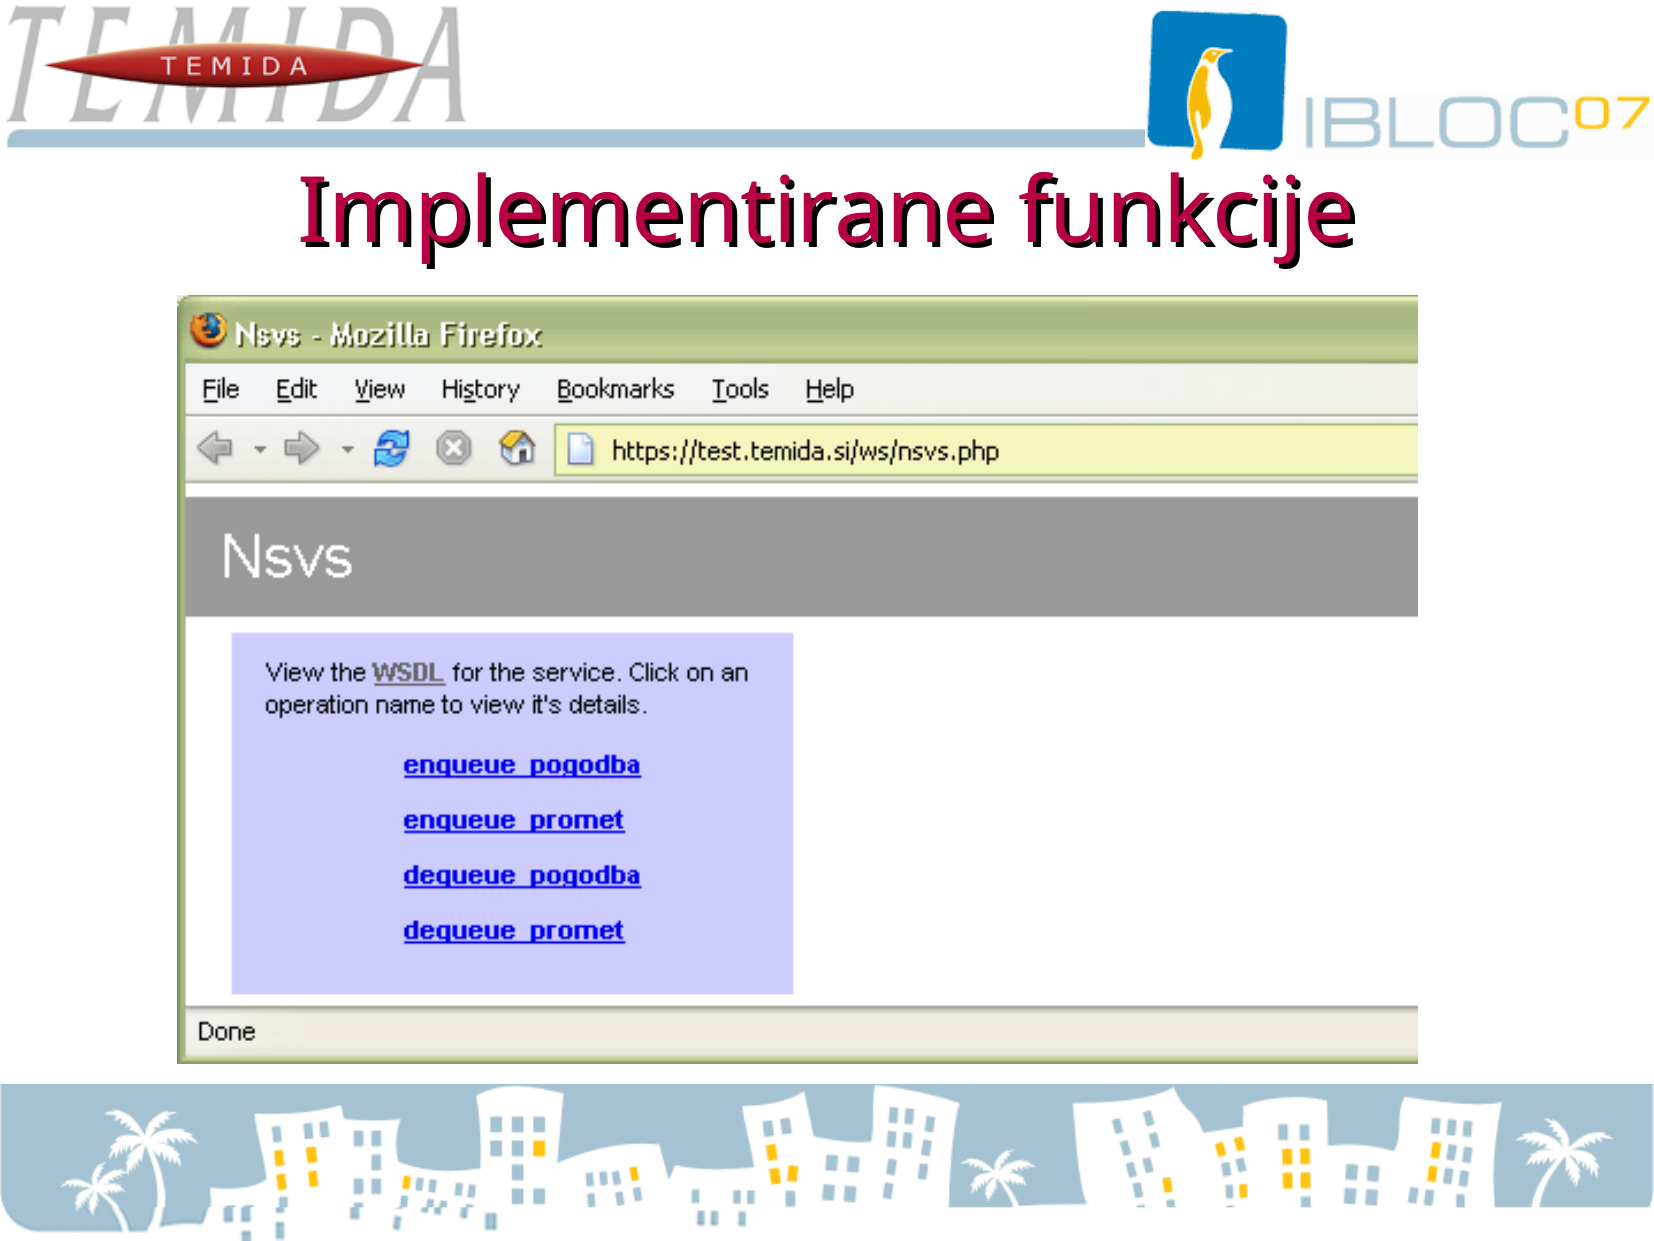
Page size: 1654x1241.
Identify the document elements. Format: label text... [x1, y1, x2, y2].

picture [177, 295, 1418, 1064]
title Implementirane funkcije [0, 125, 1654, 289]
picture [6, 5, 1654, 125]
picture [0, 1084, 1654, 1241]
